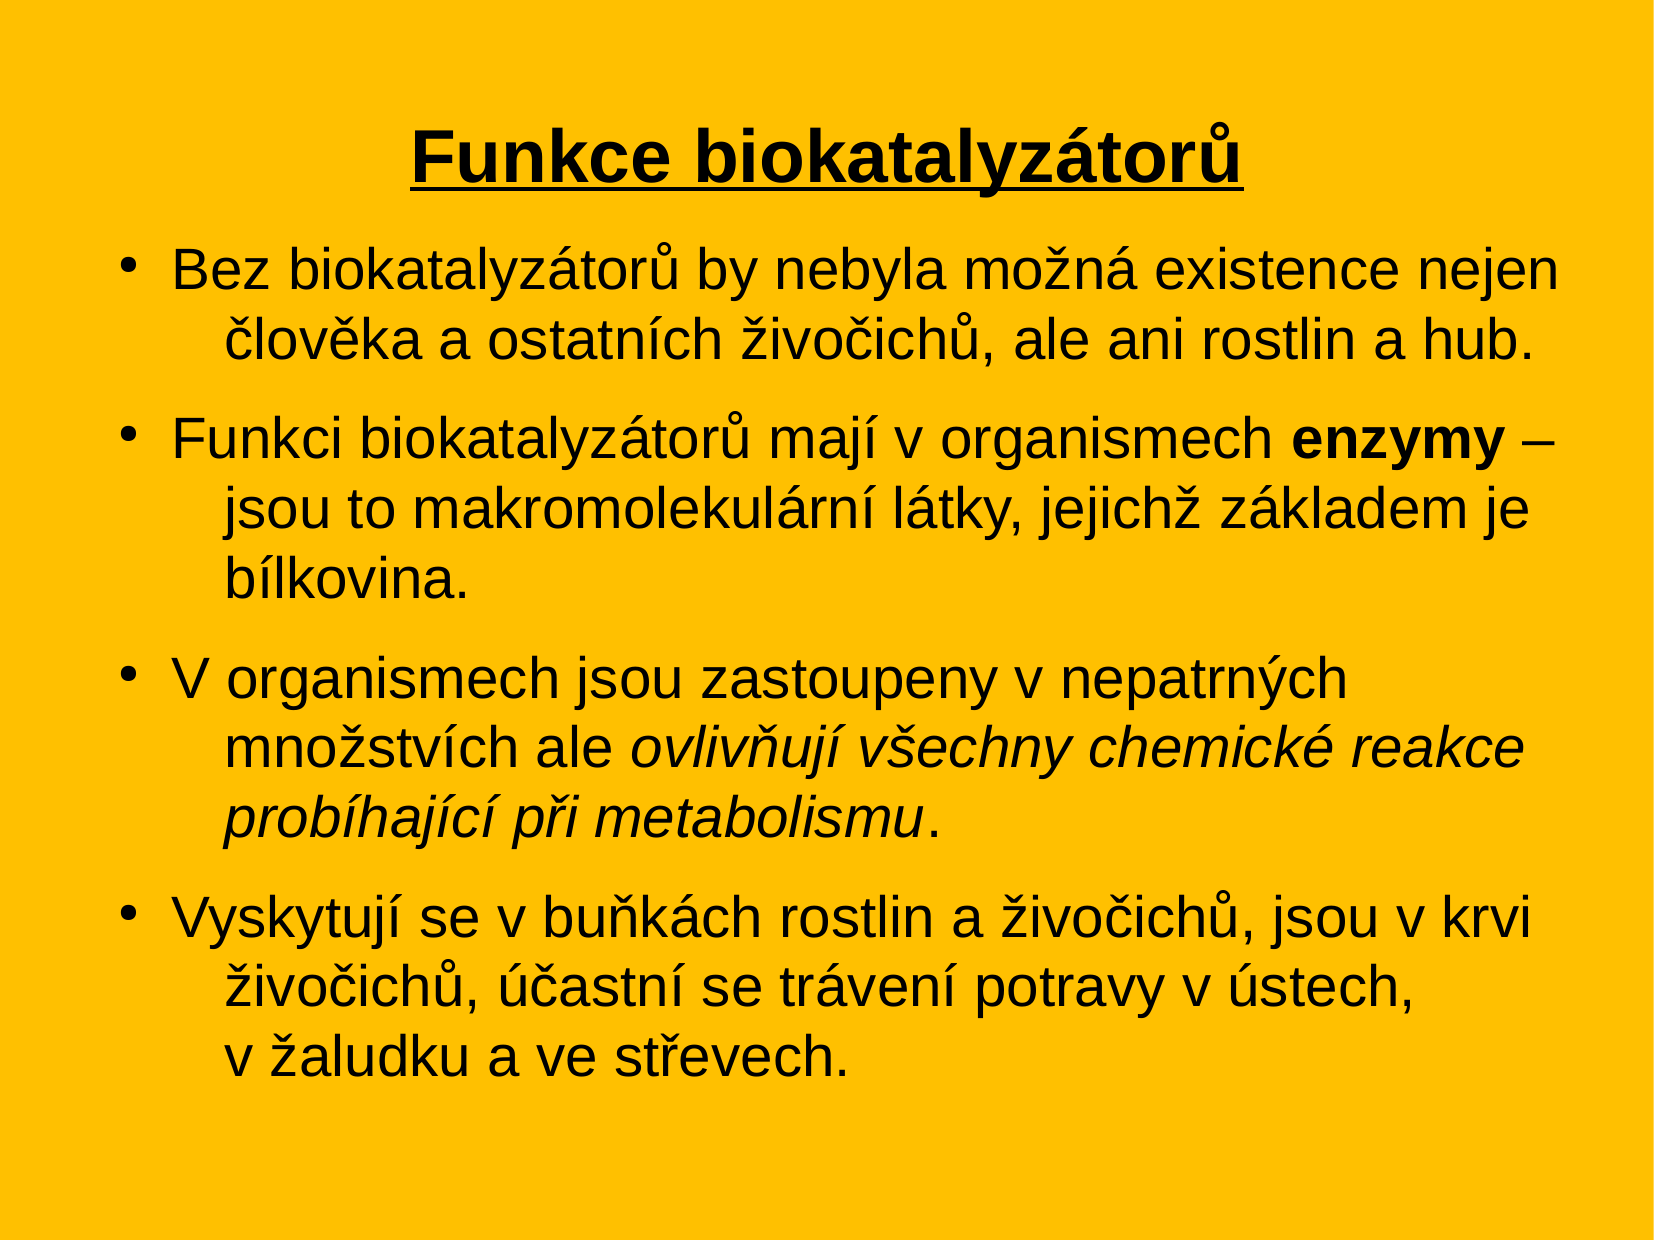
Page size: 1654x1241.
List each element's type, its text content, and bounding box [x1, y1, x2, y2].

title Funkce biokatalyzátorů [82, 49, 1571, 231]
list Bez biokatalyzátorů by nebyla možná existence nejen člověka a ostatních živočichů, ale ani rostlin a hub. Funkci biokatalyzátorů mají v organismech enzymy – jsou to makromolekulární látky, jejichž základem je bílkovina. V organismech jsou zastoupeny v nepatrných množstvích ale ovlivňují všechny chemické reakce probíhající při metabolismu. Vyskytují se v buňkách rostlin a živočichů, jsou v krvi živočichů, účastní se trávení potravy v ústech, v žaludku a ve střevech. [82, 231, 1571, 1123]
